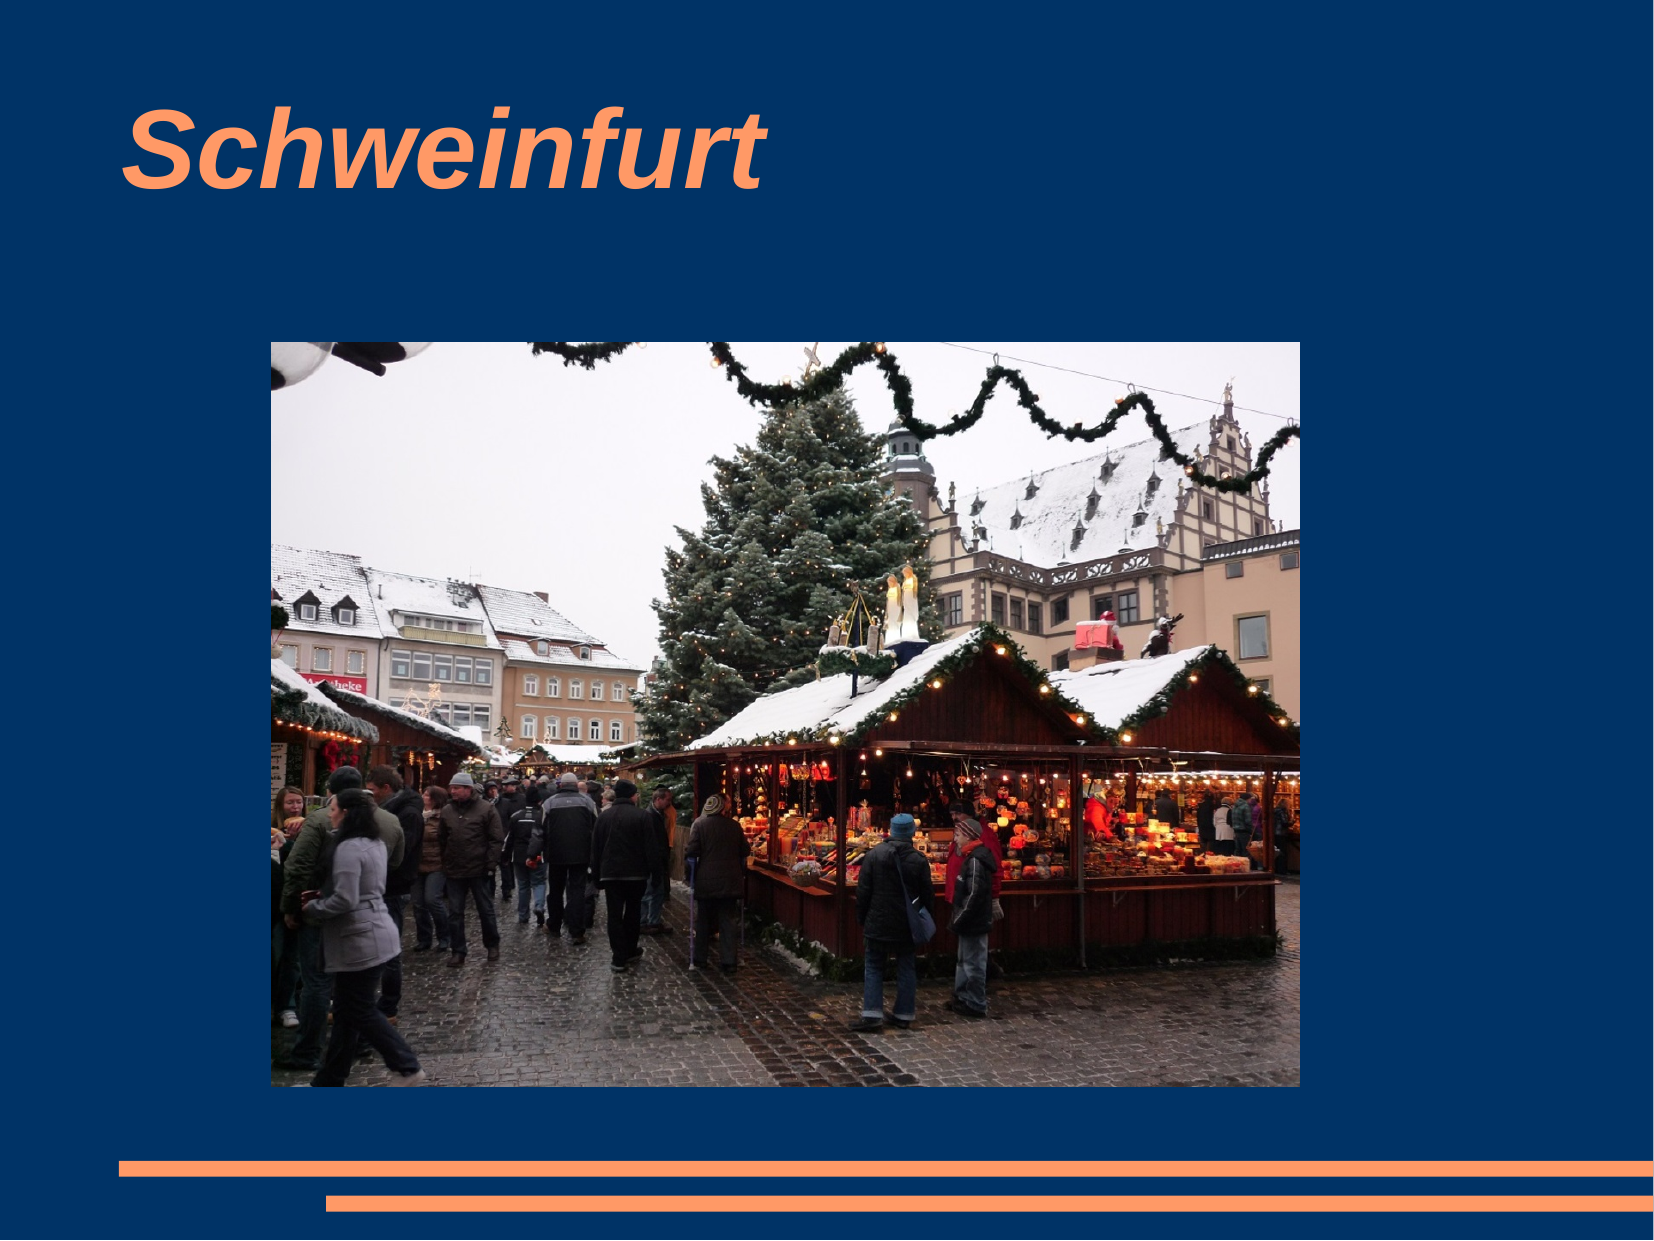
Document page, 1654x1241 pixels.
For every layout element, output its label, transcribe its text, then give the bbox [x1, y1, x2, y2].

picture [271, 342, 1300, 1087]
title Schweinfurt [121, 46, 1534, 254]
